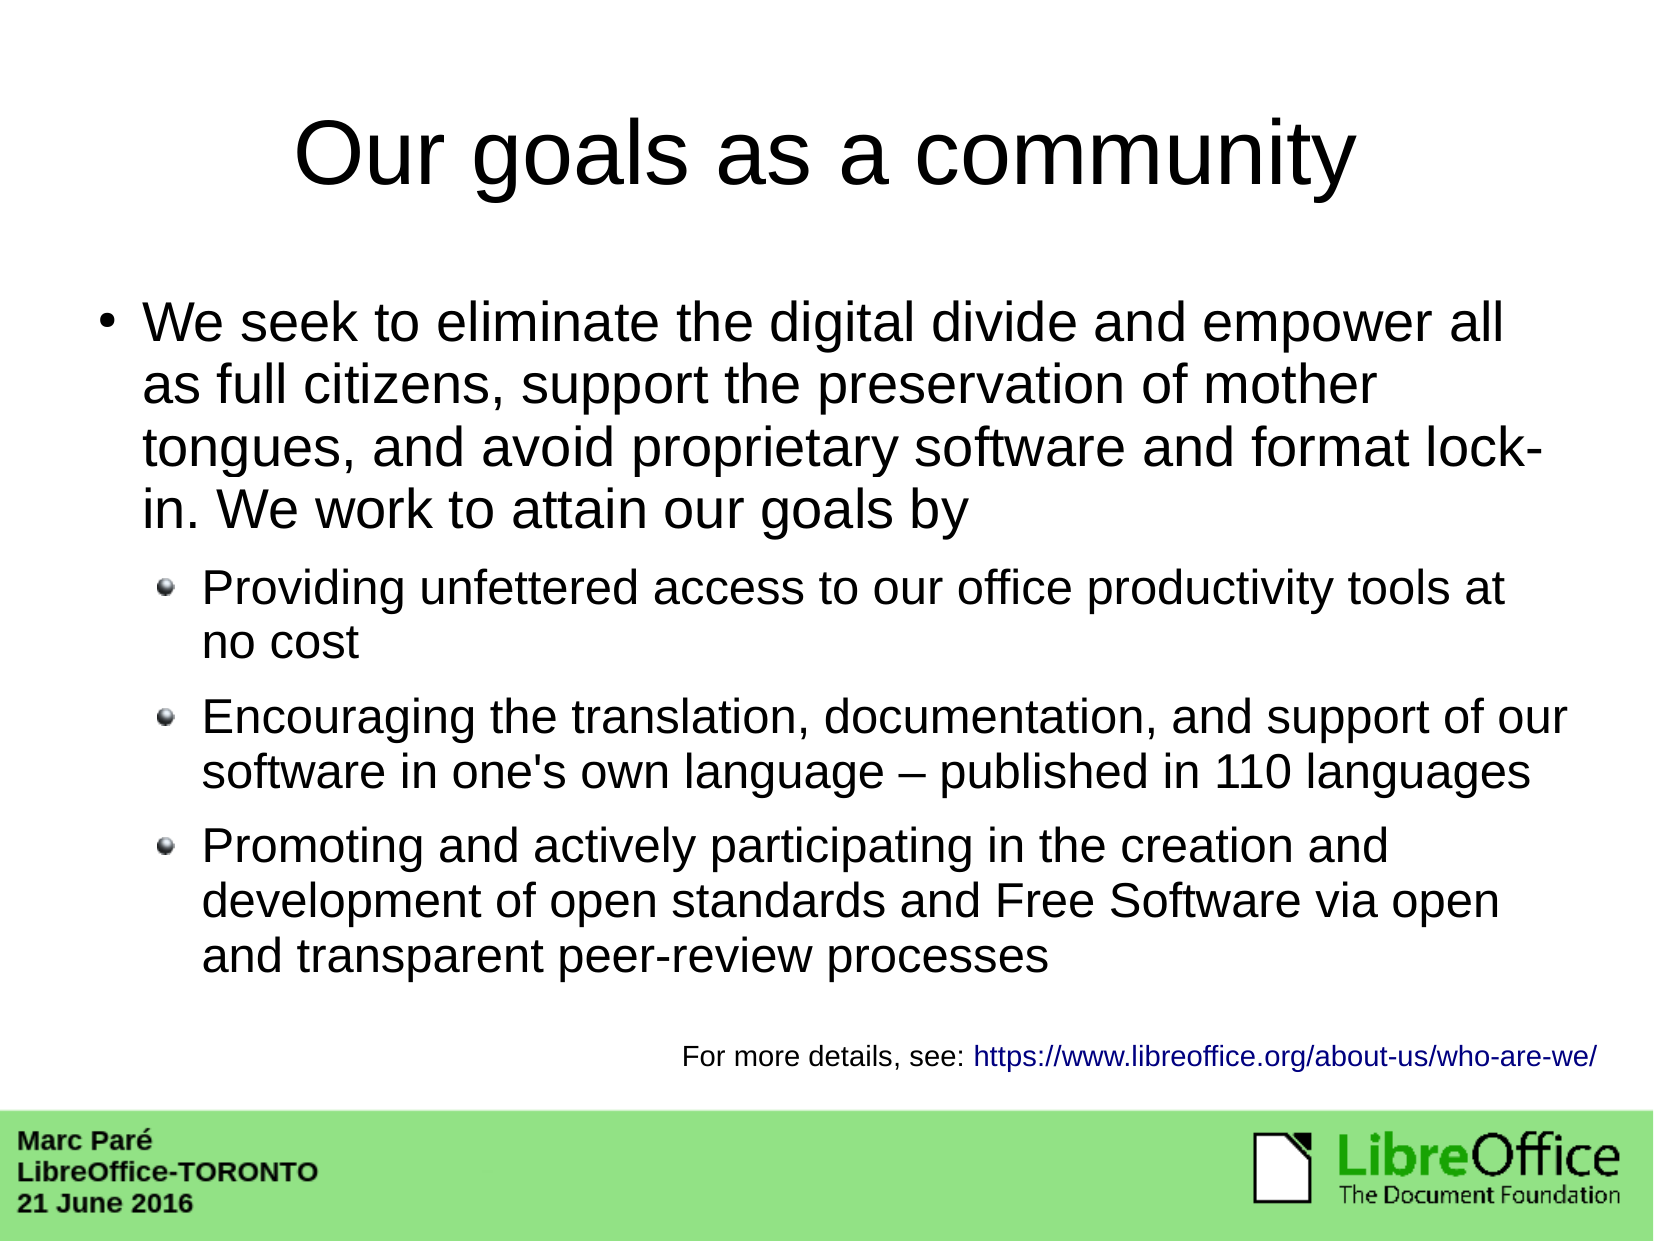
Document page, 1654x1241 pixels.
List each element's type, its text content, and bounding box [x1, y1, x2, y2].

text_box For more details, see: https://www.libreoffice.org/about-us/who-are-we/ [660, 1032, 1621, 1081]
list We seek to eliminate the digital divide and empower all as full citizens, support the preservation of mother tongues, and avoid proprietary software and format lock-in. We work to attain our goals by Providing unfettered access to our office productivity tools at no cost Encouraging the translation, documentation, and support of our software in one's own language – published in 110 languages Promoting and actively participating in the creation and development of open standards and Free Software via open and transparent peer-review processes [82, 290, 1571, 1010]
title Our goals as a community [82, 49, 1571, 257]
picture [0, 0, 1654, 1241]
